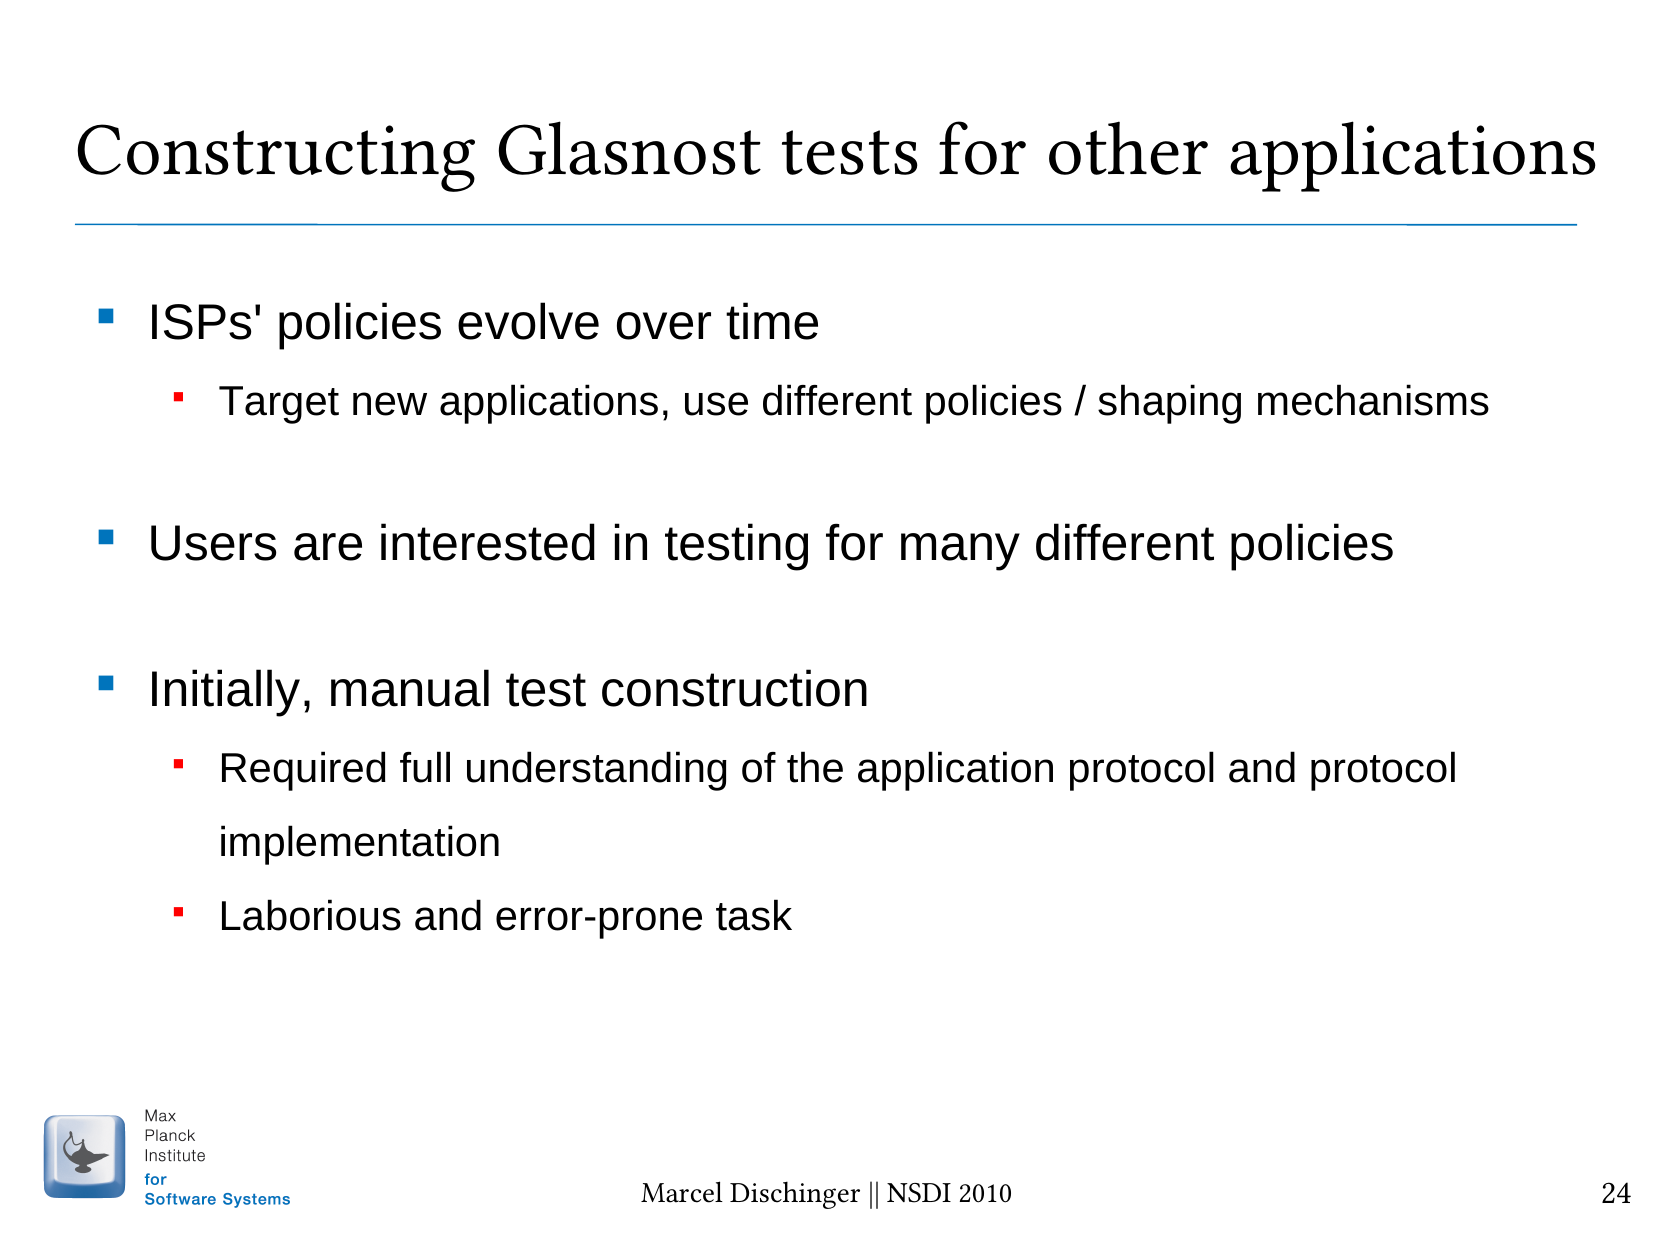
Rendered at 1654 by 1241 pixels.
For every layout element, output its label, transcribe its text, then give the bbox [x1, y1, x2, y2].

list ISPs' policies evolve over time Target new applications, use different policies / shaping mechanisms Users are interested in testing for many different policies Initially, manual test construction Required full understanding of the application protocol and protocol implementation Laborious and error-prone task [77, 277, 1579, 1180]
title Constructing Glasnost tests for other applications [54, 51, 1621, 252]
